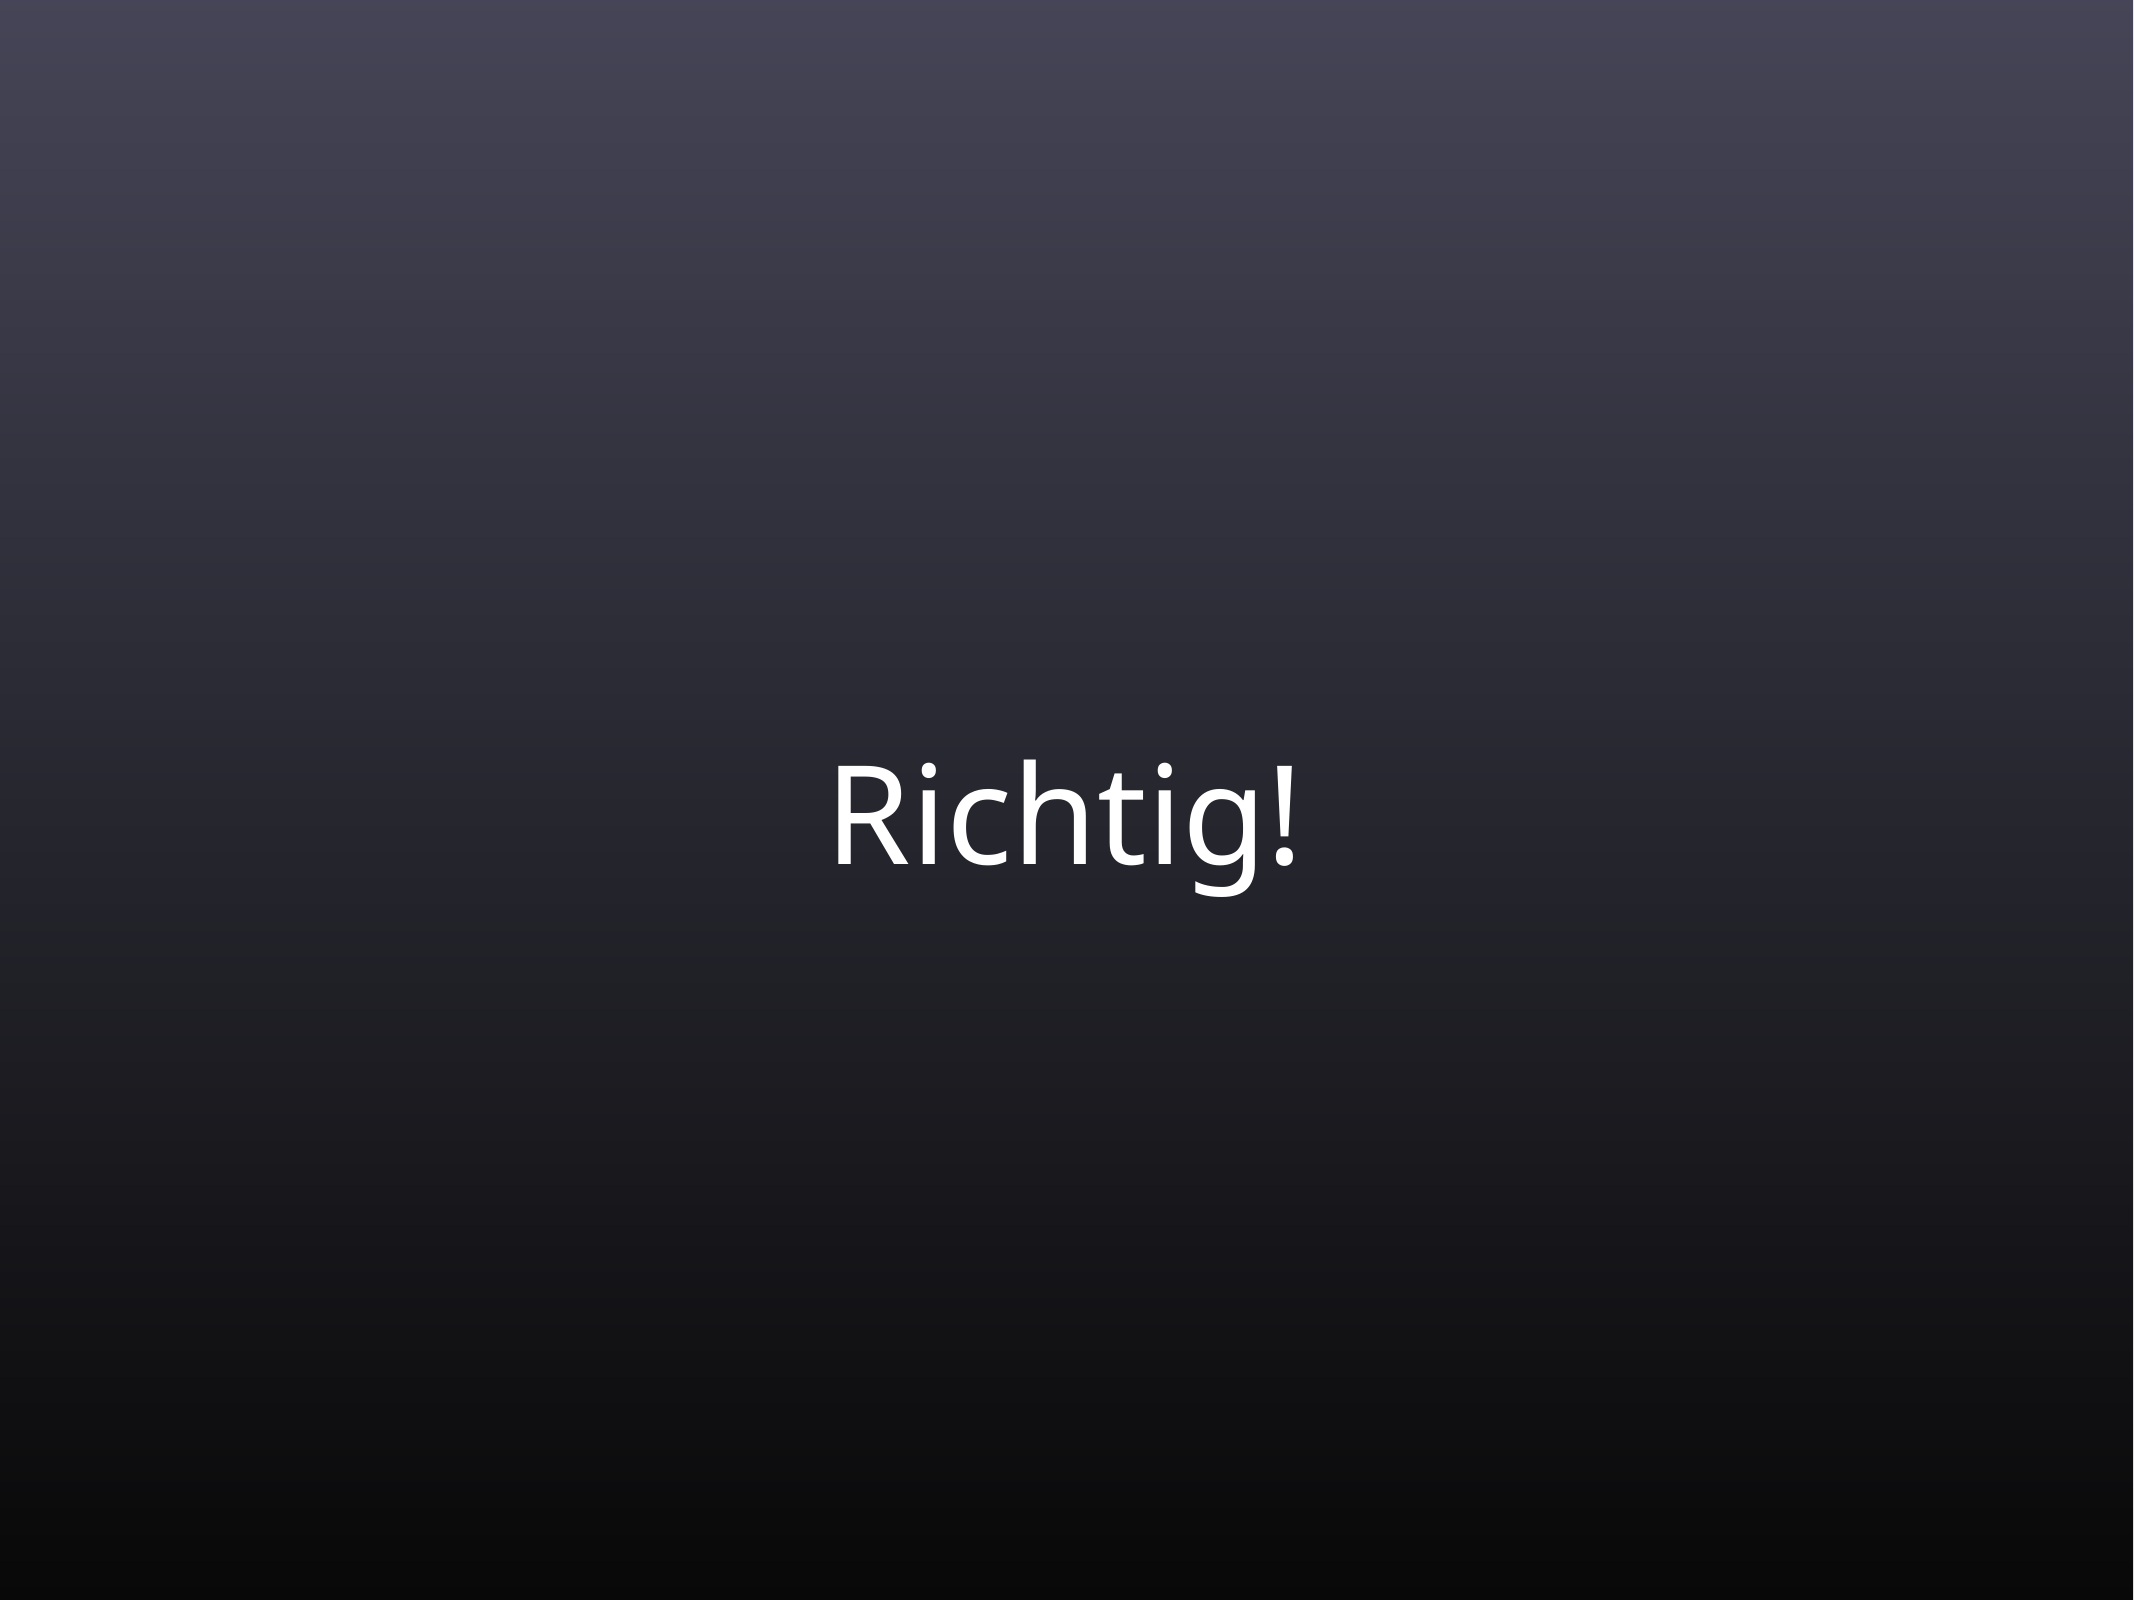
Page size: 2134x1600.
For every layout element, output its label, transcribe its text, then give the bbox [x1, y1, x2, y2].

title Richtig! [206, 497, 1924, 1123]
